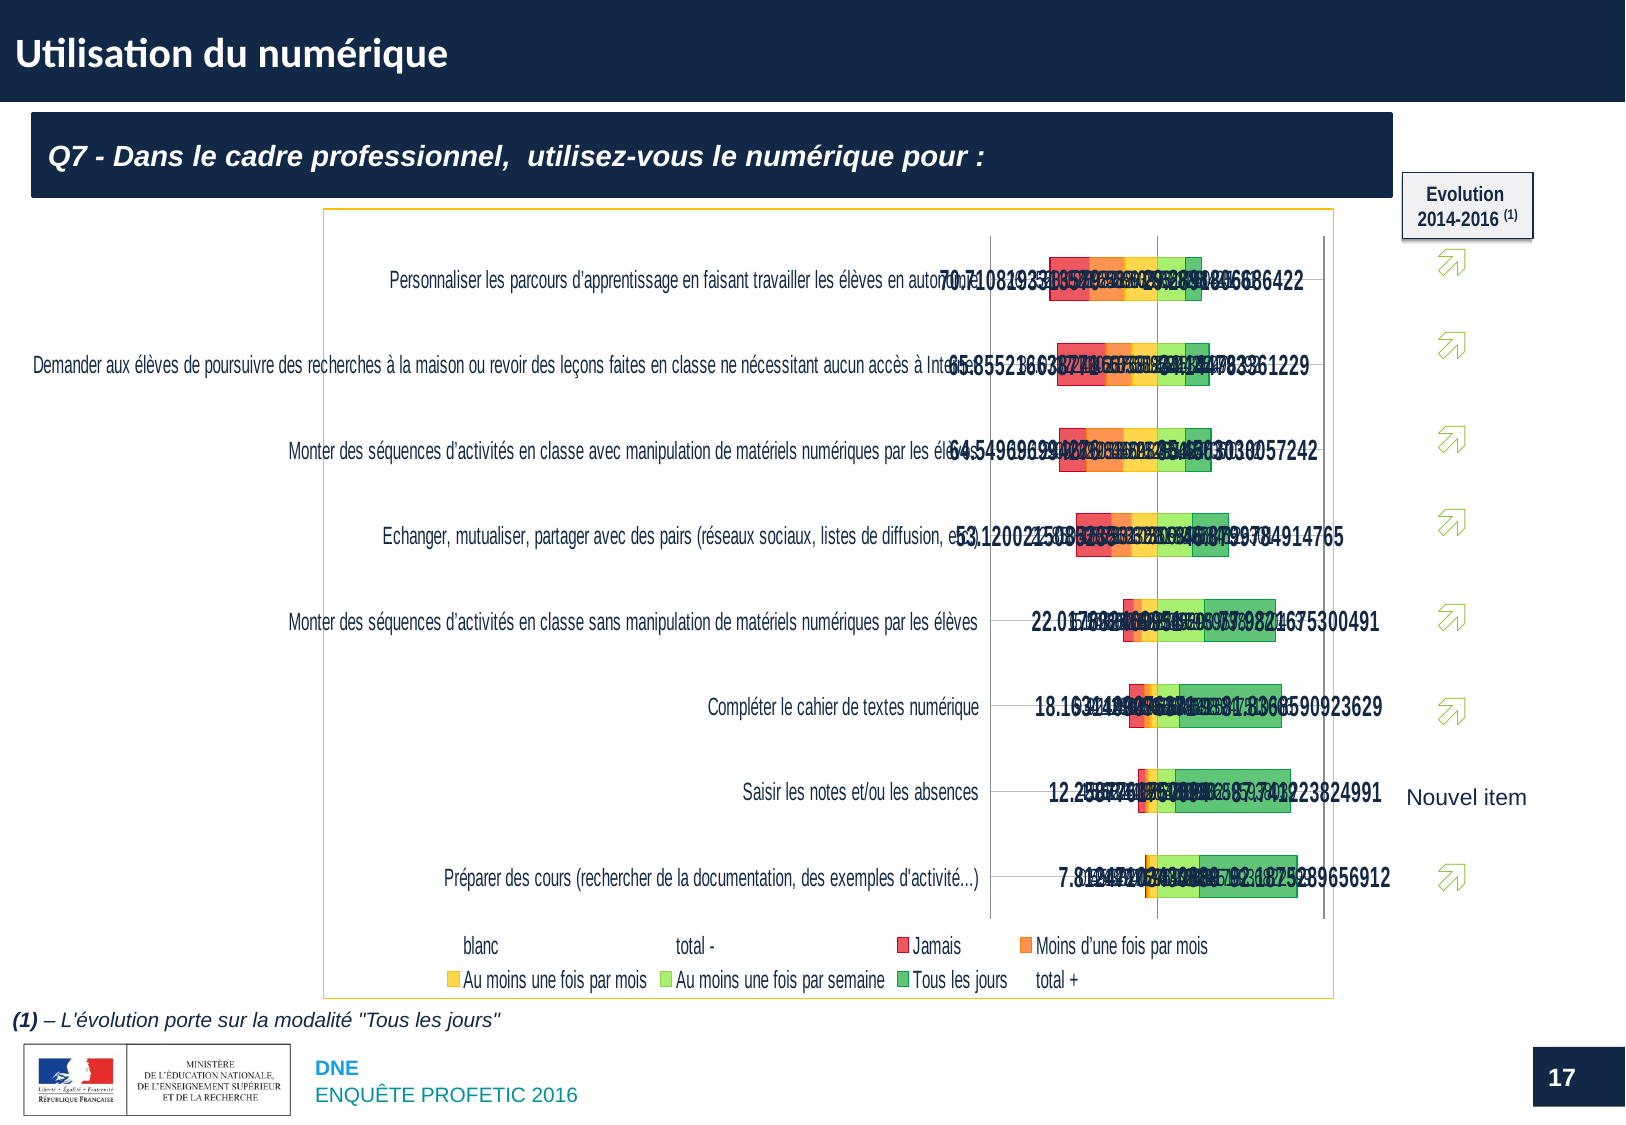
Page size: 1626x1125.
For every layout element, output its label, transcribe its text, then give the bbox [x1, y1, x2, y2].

title Utilisation du numérique [0, 0, 1625, 102]
text_box  [1420, 408, 1486, 470]
text_box 17 [1533, 1046, 1625, 1107]
text_box  [1420, 680, 1486, 742]
text_box  [1420, 846, 1486, 907]
text_box Evolution 2014-2016 (1) [1402, 172, 1534, 239]
text_box  [1420, 231, 1486, 293]
chart [33, 208, 1392, 1000]
text_box (1) – L'évolution porte sur la modalité "Tous les jours" [0, 999, 523, 1040]
text_box Q7 - Dans le cadre professionnel, utilisez-vous le numérique pour : [33, 114, 1391, 196]
text_box Nouvel item [1391, 775, 1544, 819]
text_box  [1420, 586, 1486, 647]
text_box  [1420, 314, 1486, 376]
text_box  [1420, 491, 1486, 553]
